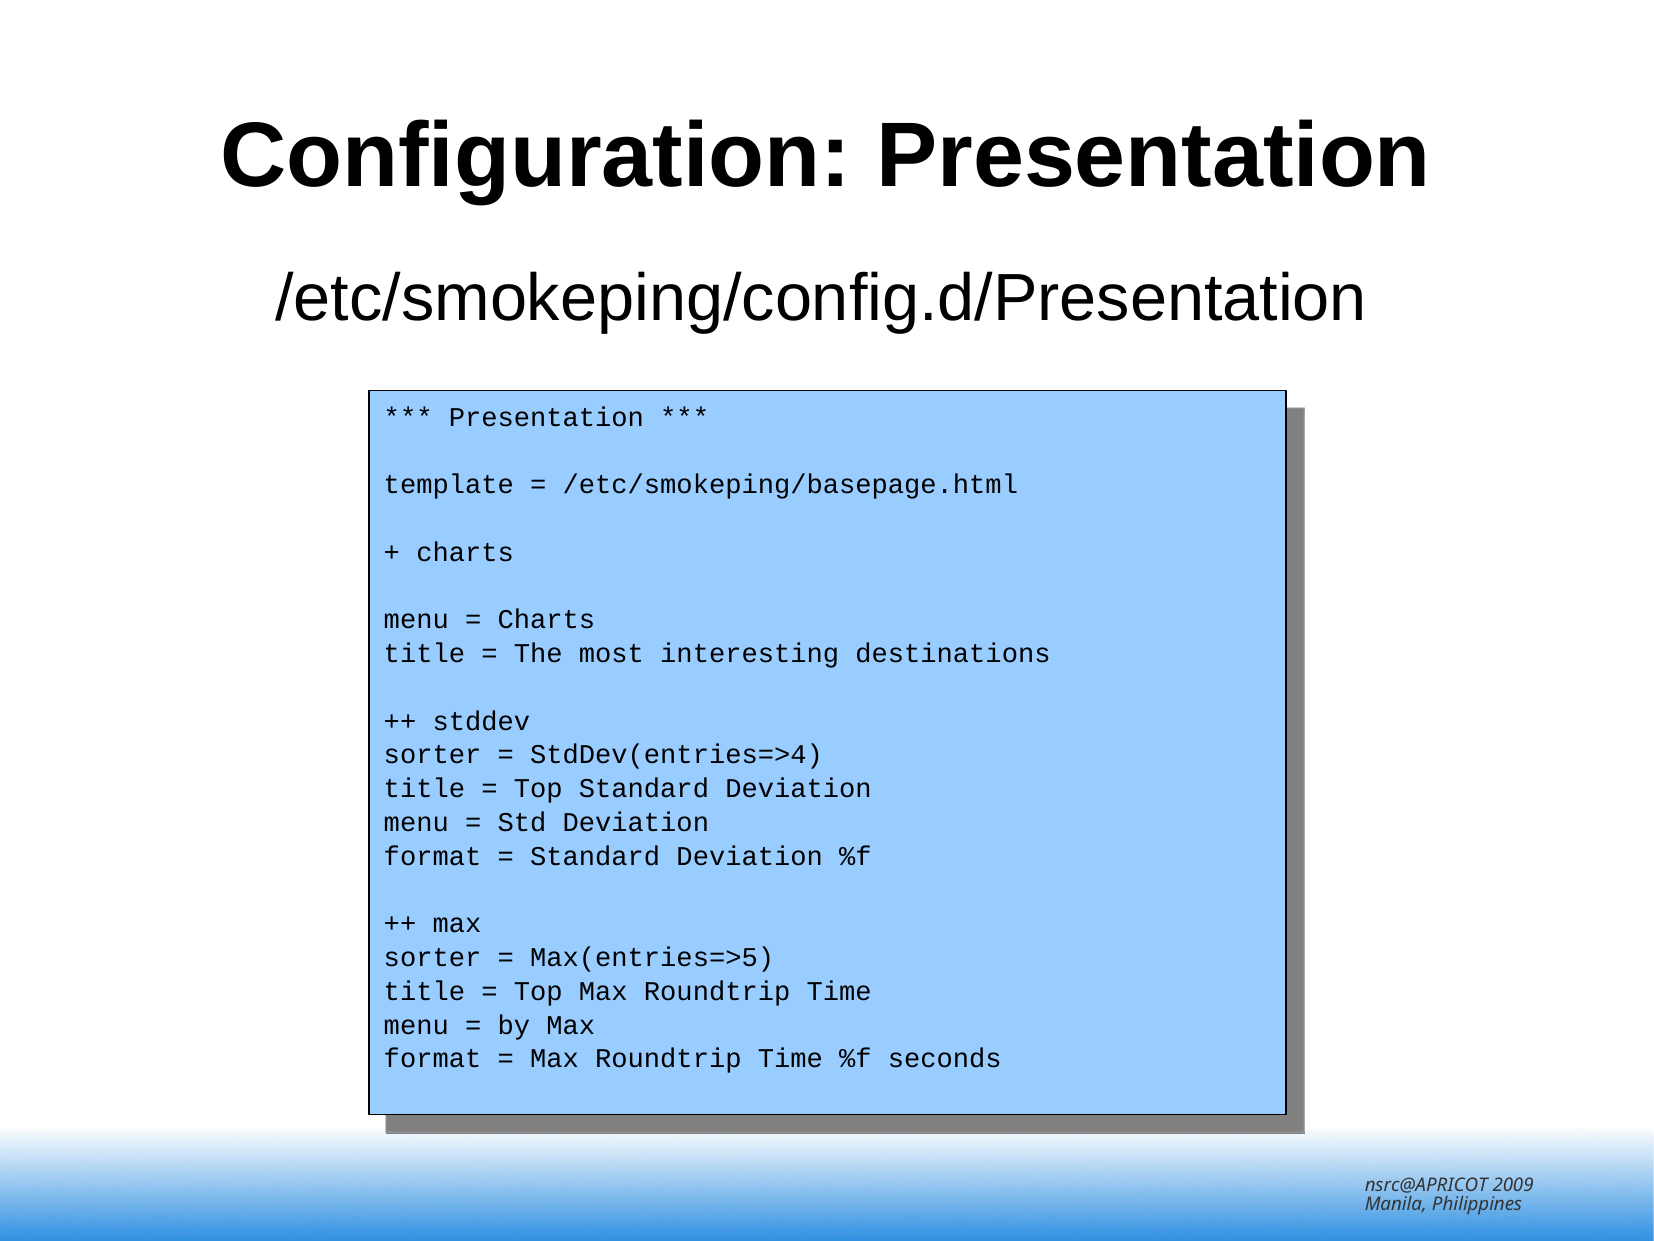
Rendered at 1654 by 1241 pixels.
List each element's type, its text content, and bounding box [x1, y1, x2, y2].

title Configuration: Presentation [82, 49, 1571, 257]
text_box *** Presentation *** template = /etc/smokeping/basepage.html + charts menu = Charts title = The most interesting destinations ++ stddev sorter = StdDev(entries=>4) title = Top Standard Deviation menu = Std Deviation format = Standard Deviation %f ++ max sorter = Max(entries=>5) title = Top Max Roundtrip Time menu = by Max format = Max Roundtrip Time %f seconds [369, 390, 1286, 1115]
picture [0, 1124, 1654, 1241]
text_box /etc/smokeping/config.d/Presentation [260, 242, 1385, 341]
